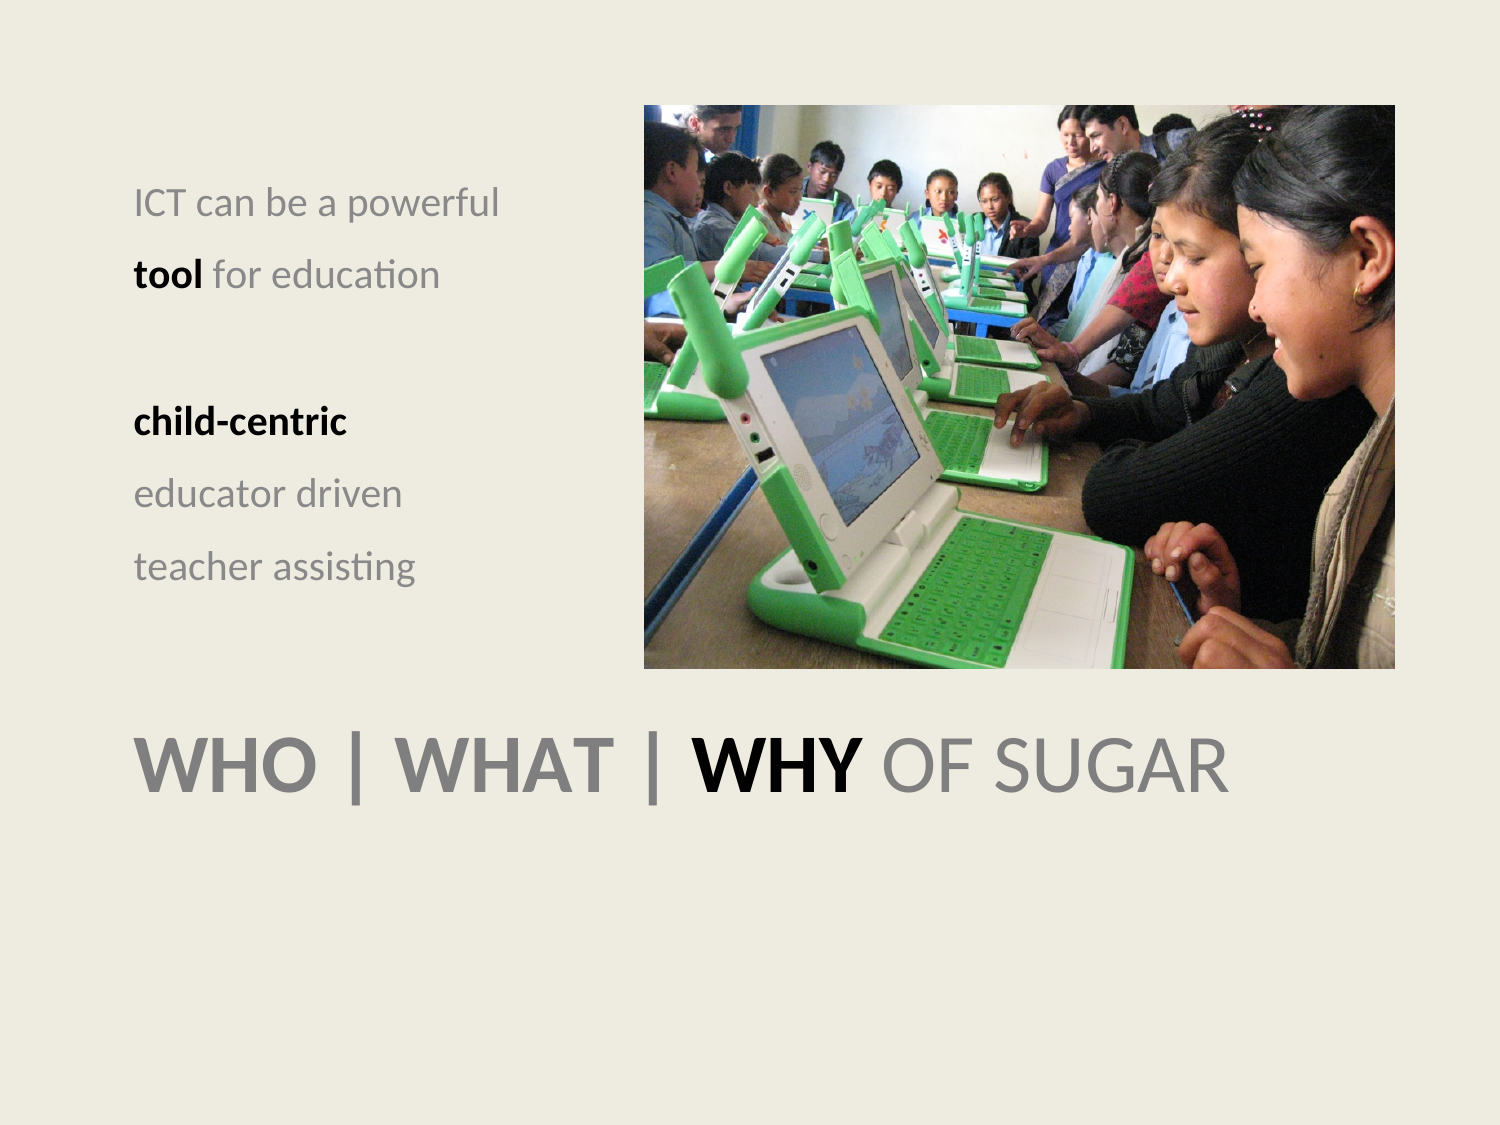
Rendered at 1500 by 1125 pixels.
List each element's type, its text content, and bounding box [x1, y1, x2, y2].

list ICT can be a powerful tool for education child-centric educator driven teacher assisting [118, 105, 1394, 723]
title WHO | WHAT | WHY OF SUGAR [118, 723, 1394, 947]
picture [644, 105, 1395, 669]
